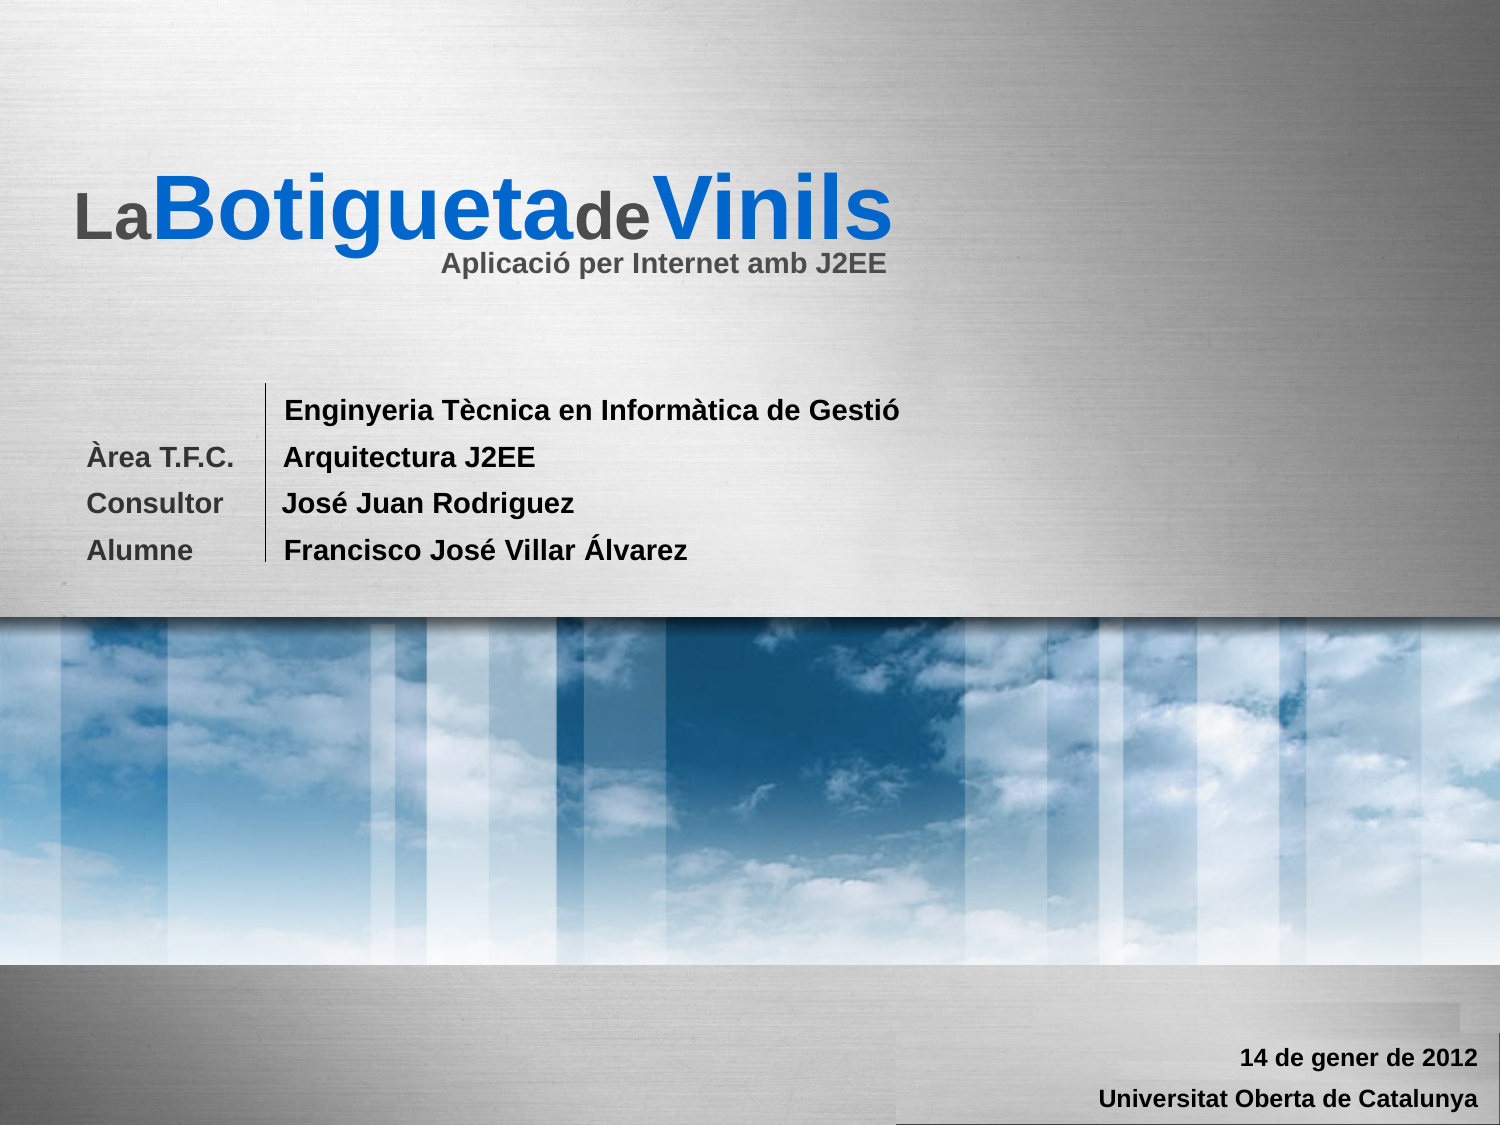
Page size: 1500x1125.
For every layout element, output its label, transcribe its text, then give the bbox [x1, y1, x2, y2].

text_box 14 de gener de 2012 Universitat Oberta de Catalunya [649, 1033, 1494, 1121]
picture [0, 0, 1500, 1125]
title LaBotiguetadeVinils [59, 140, 1168, 266]
text_box Enginyeria Tècnica en Informàtica de Gestió Àrea T.F.C. Arquitectura J2EE Consultor José Juan Rodriguez Alumne Francisco José Villar Álvarez [71, 383, 1182, 574]
text_box Aplicació per Internet amb J2EE [425, 236, 1500, 296]
